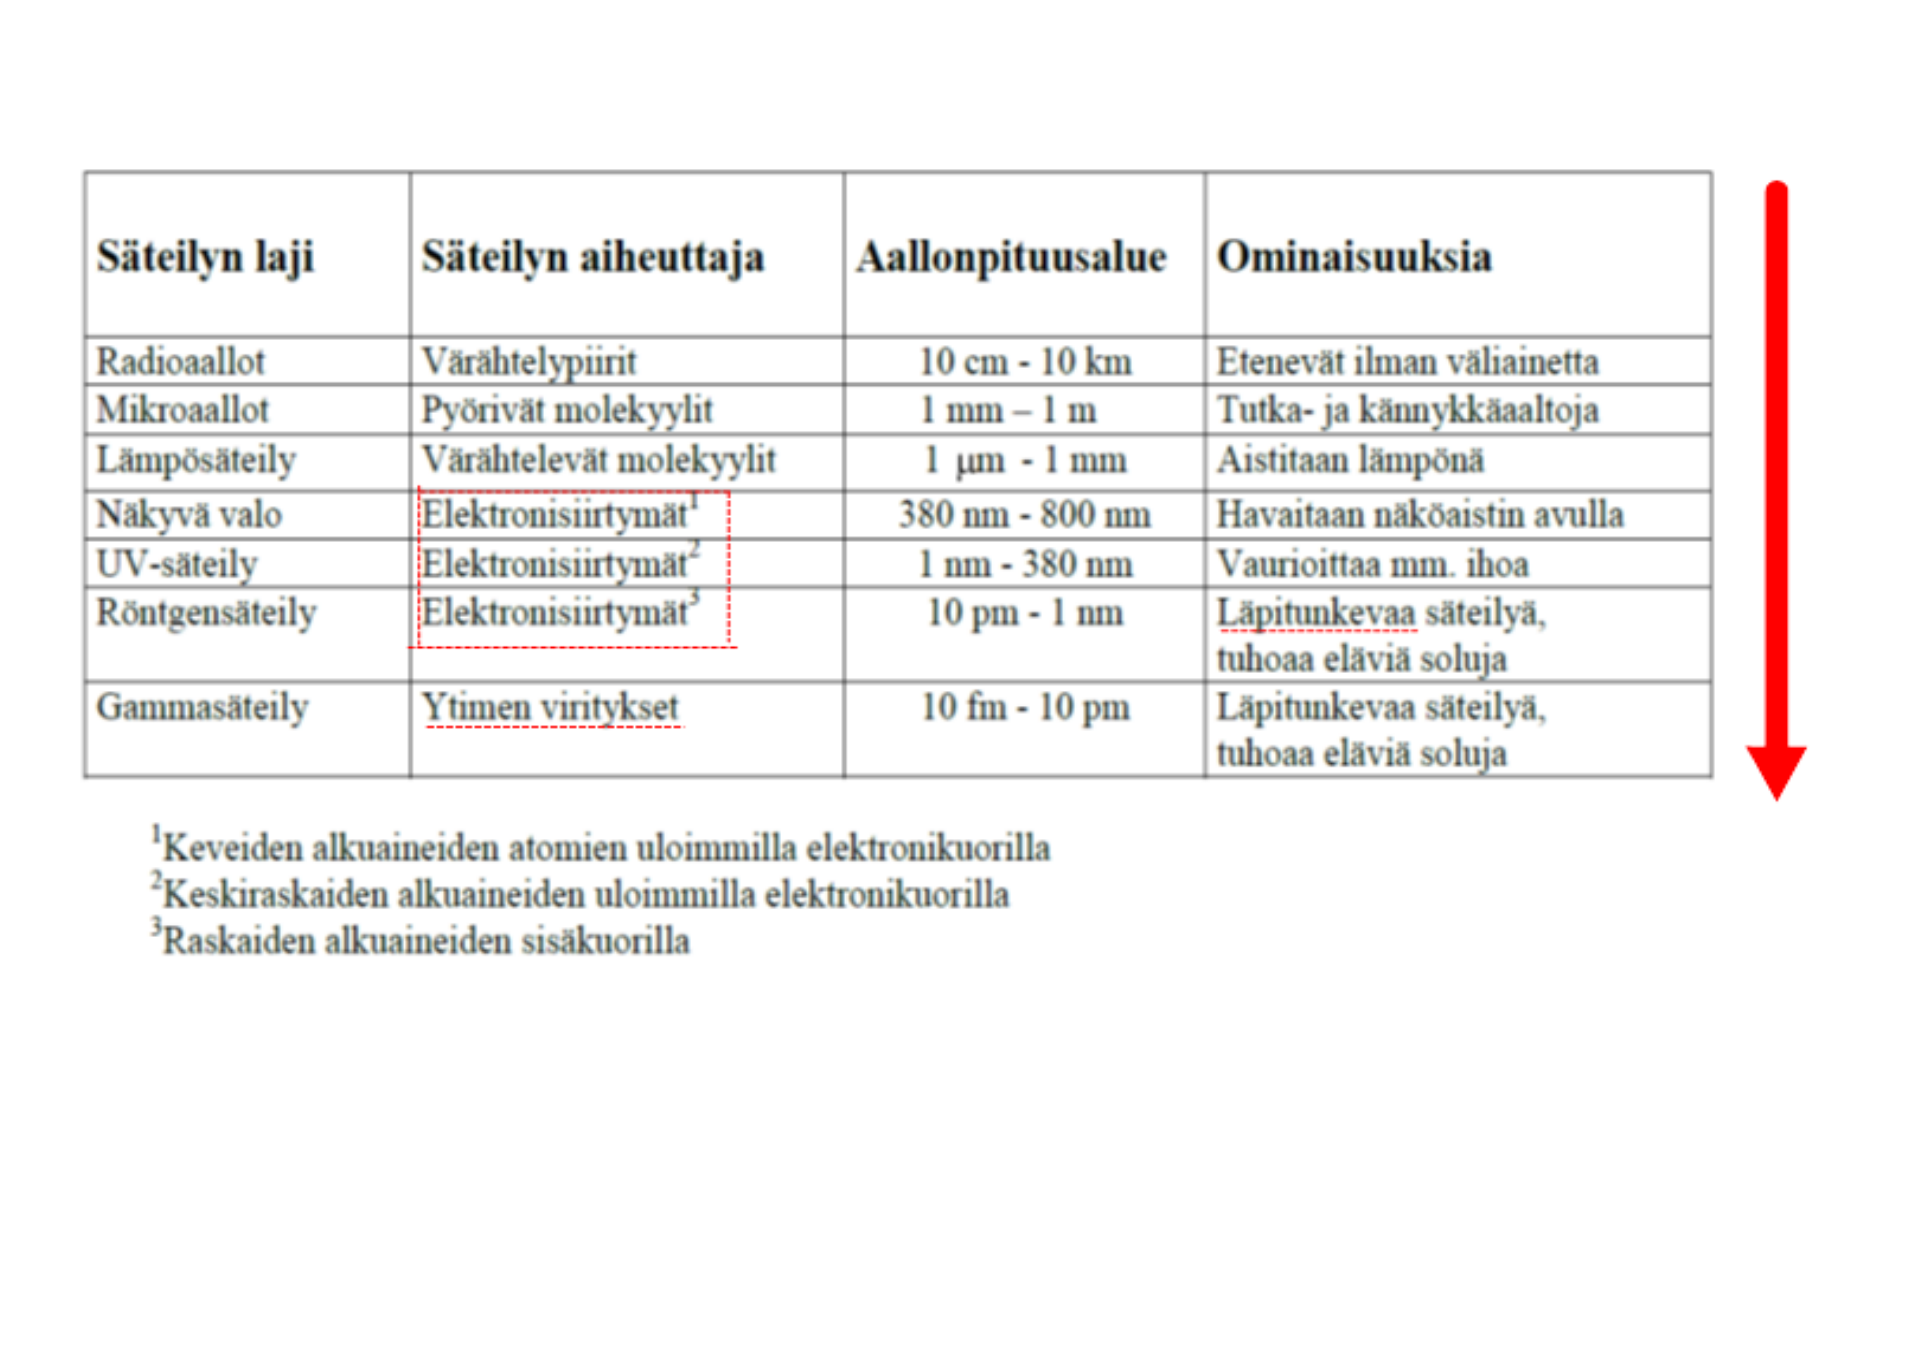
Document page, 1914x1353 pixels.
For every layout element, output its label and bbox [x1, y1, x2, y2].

picture [13, 115, 1895, 993]
